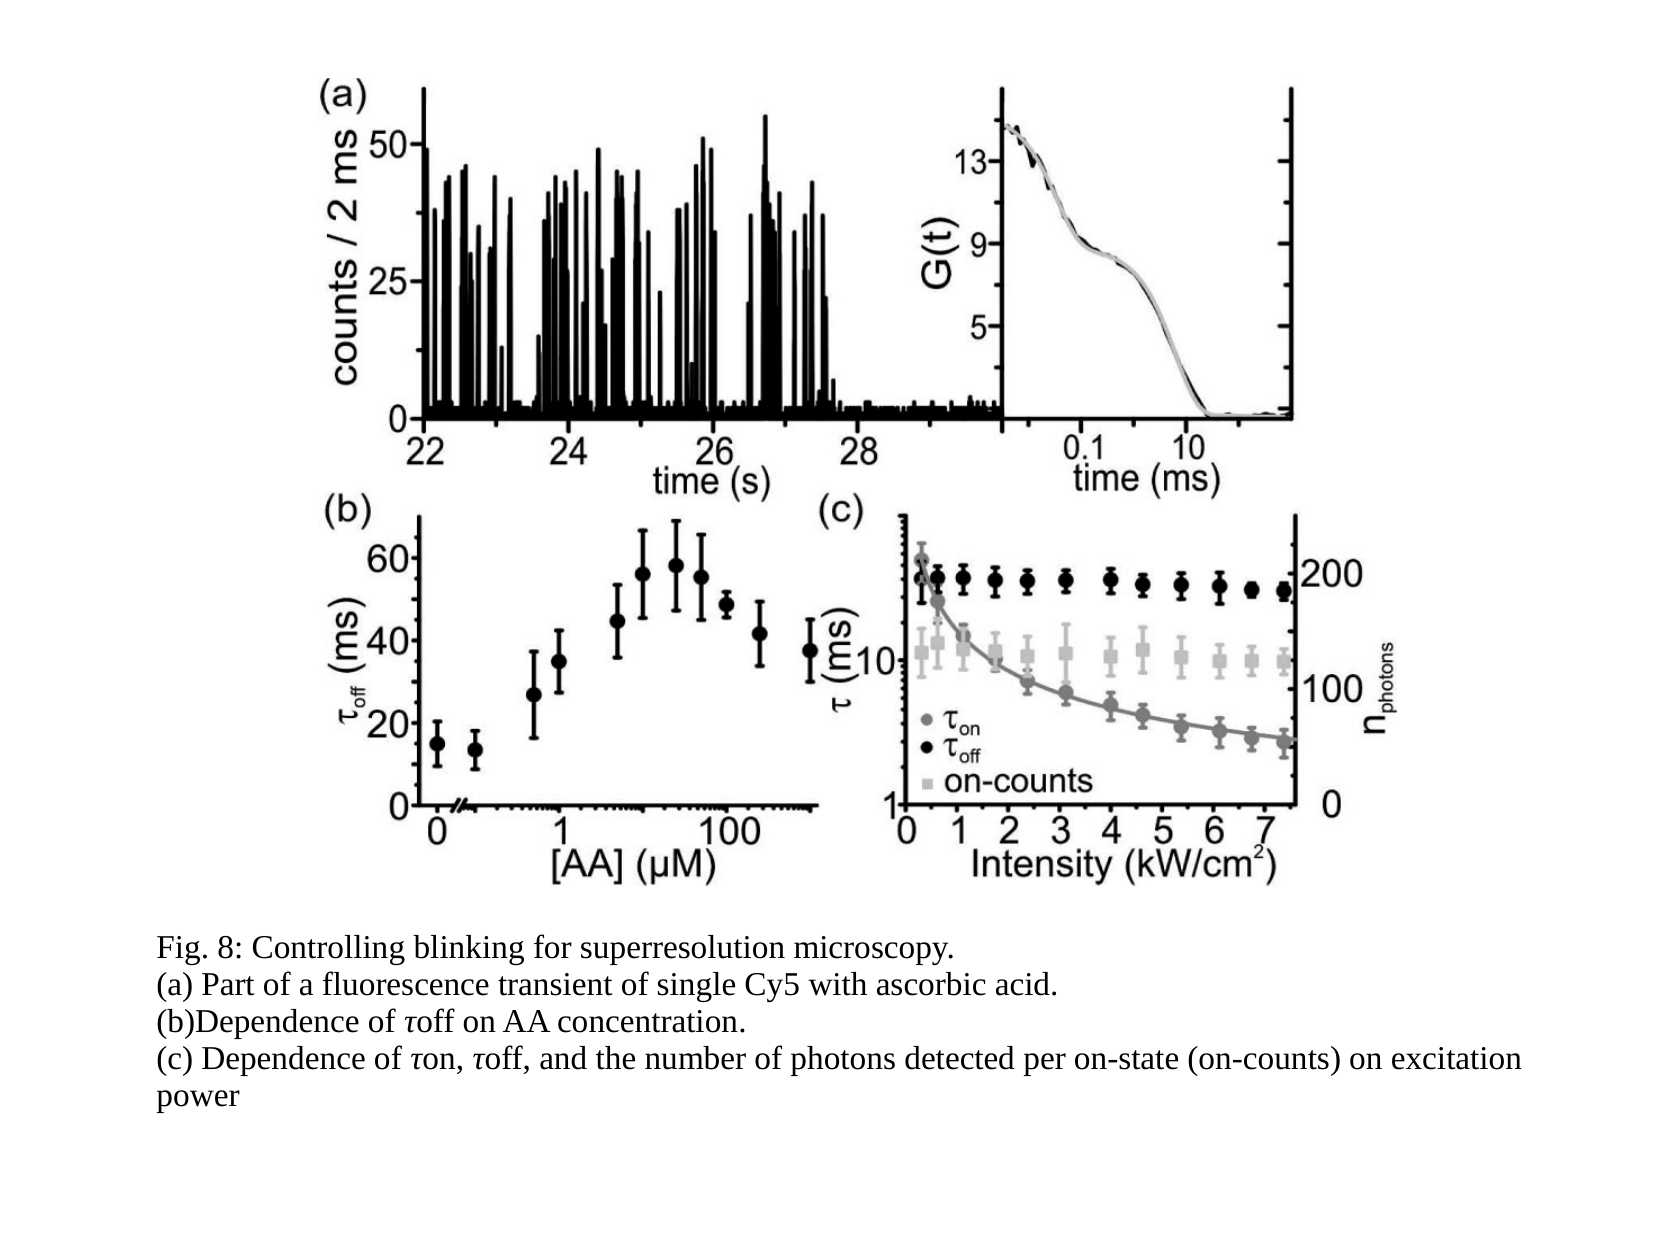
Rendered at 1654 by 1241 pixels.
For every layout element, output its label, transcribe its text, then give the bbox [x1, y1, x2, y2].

picture [318, 78, 1397, 886]
text_box Fig. 8: Controlling blinking for superresolution microscopy. (a) Part of a fluorescence transient of single Cy5 with ascorbic acid. (b)Dependence of τoff on AA concentration. (c) Dependence of τon, τoff, and the number of photons detected per on-state (on-counts) on excitation power [141, 921, 1560, 1125]
